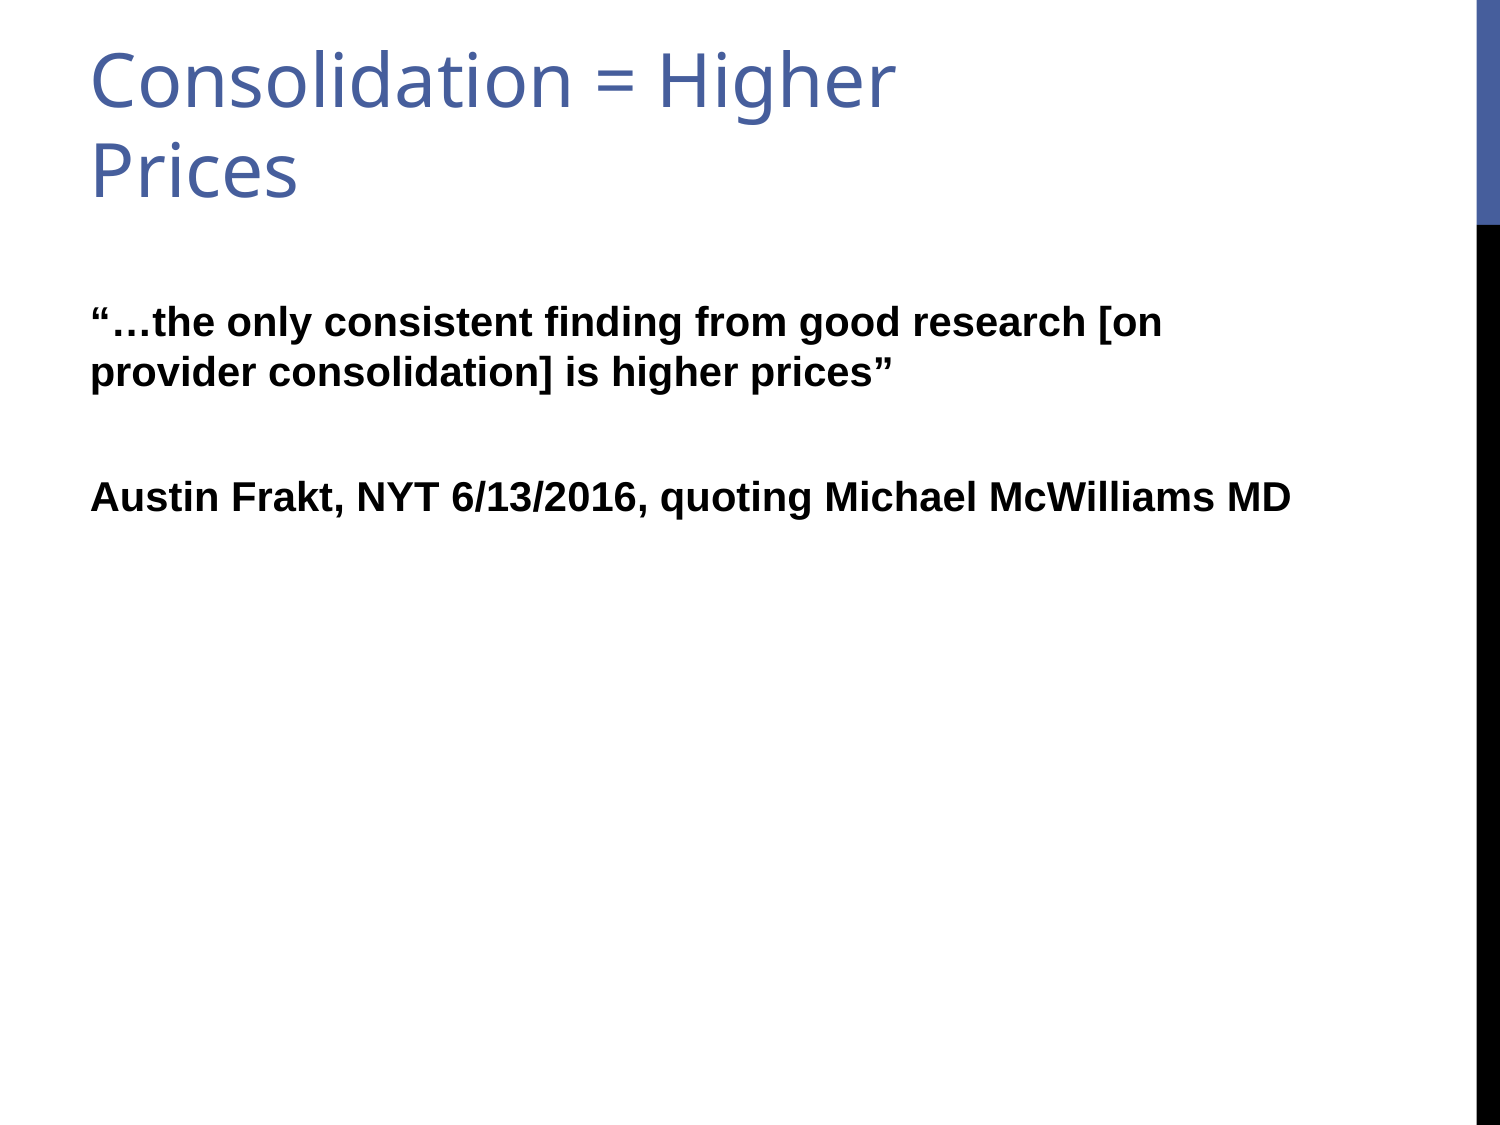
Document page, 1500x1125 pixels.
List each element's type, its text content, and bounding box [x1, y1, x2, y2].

title Consolidation = Higher Prices [75, 25, 1025, 250]
list “…the only consistent finding from good research [on provider consolidation] is higher prices” Austin Frakt, NYT 6/13/2016, quoting Michael McWilliams MD [75, 287, 1325, 1005]
